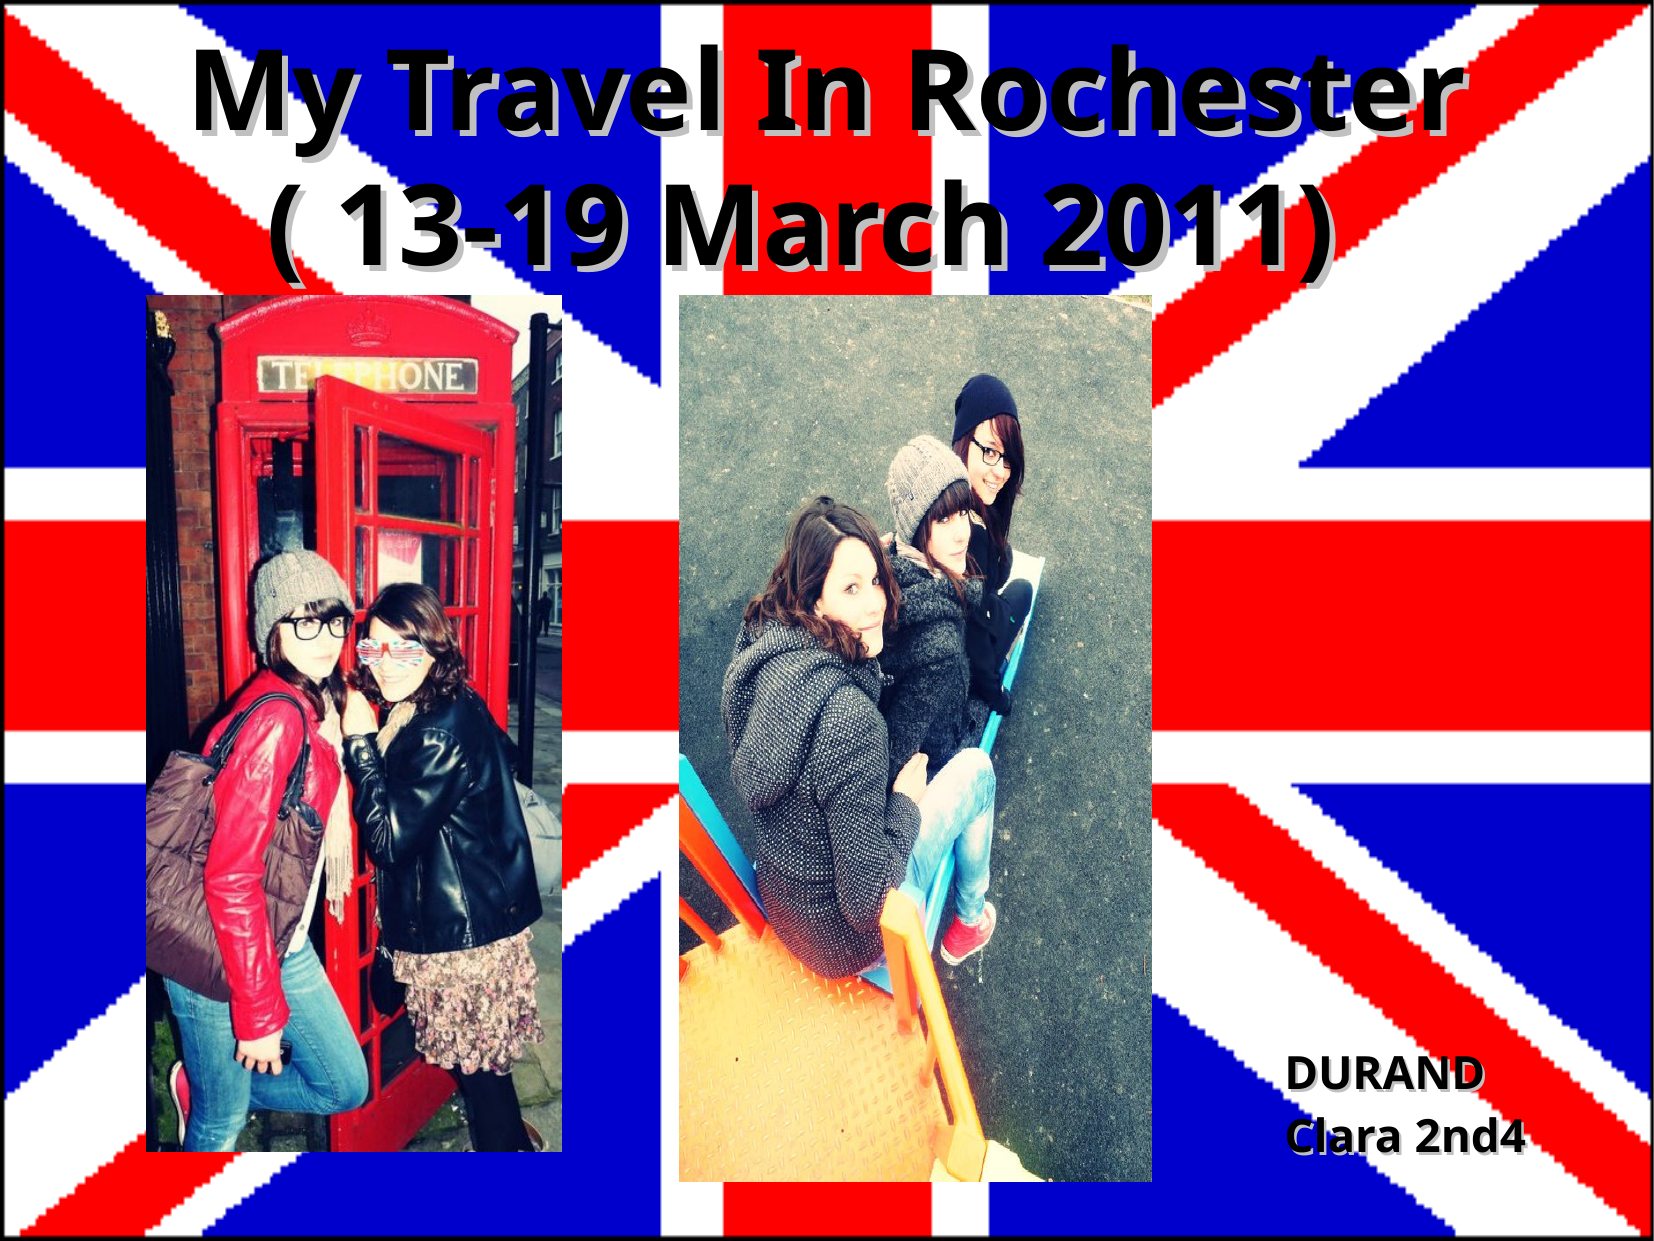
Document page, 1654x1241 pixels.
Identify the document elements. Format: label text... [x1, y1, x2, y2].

title My Travel In Rochester ( 13-19 March 2011) [82, 17, 1571, 289]
text_box DURAND Clara 2nd4 [1269, 1033, 1625, 1234]
picture [0, 0, 1654, 1241]
